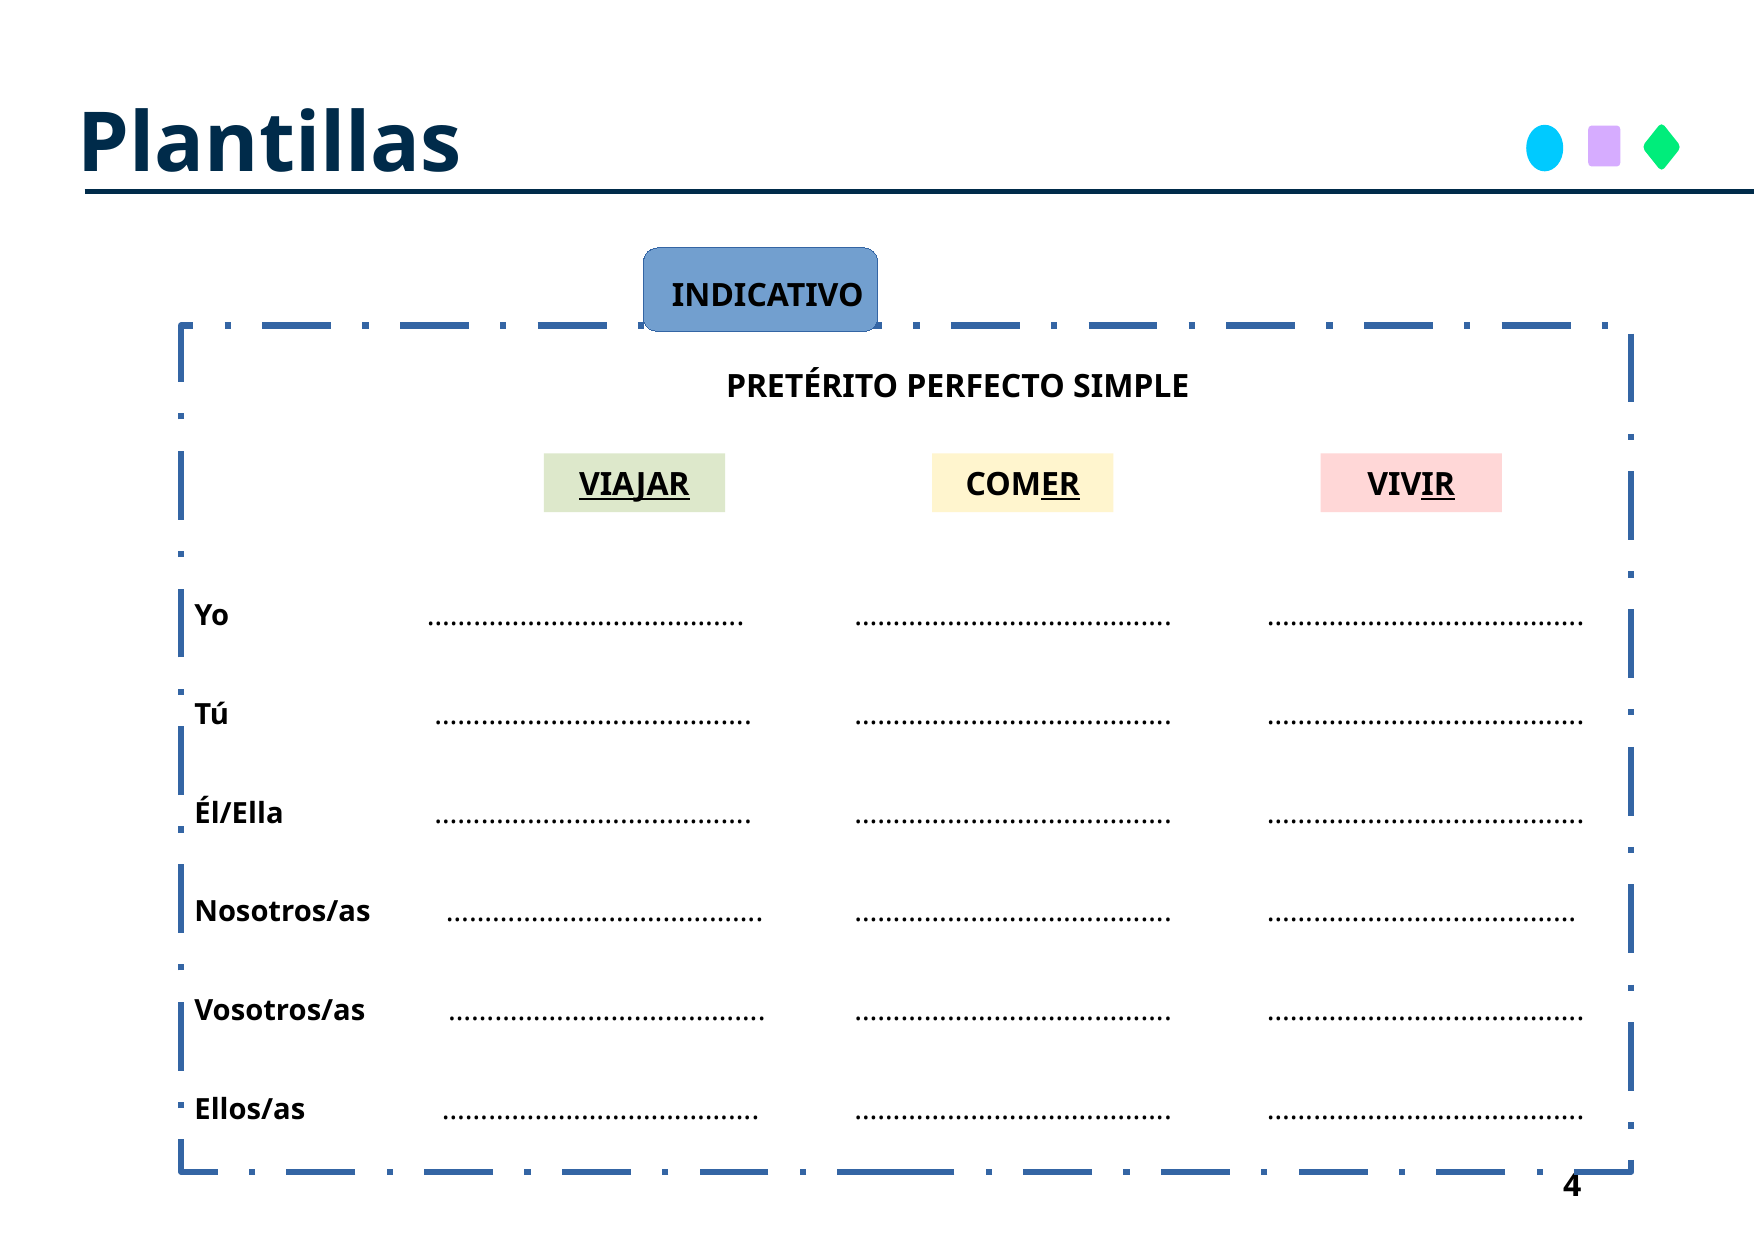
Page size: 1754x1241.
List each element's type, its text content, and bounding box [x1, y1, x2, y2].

text_box [645, 247, 876, 254]
text_box VIAJAR [543, 455, 726, 510]
text_box COMER [932, 455, 1114, 510]
text_box Yo …………………….……………. …………………….……………. …………………….……………. Tú …………………….……………. …………………….……………. …………………….……………. Él/Ella …………………….……………. …………………….……………. …………………….……………. Nosotros/as …………………….……………. …………………….……………. …………………….…………… Vosotros/as …………………….……………. …………………….……………. …………………….……………. Ellos/as …………………….……………. …………………….……………. …………………….……………. [177, 550, 1625, 1172]
text_box PRETÉRITO PERFECTO SIMPLE [699, 339, 1218, 431]
text_box VIVIR [1320, 455, 1502, 510]
title Plantillas [77, 32, 1408, 196]
text_box INDICATIVO [621, 254, 915, 333]
text_box [181, 325, 1632, 1172]
